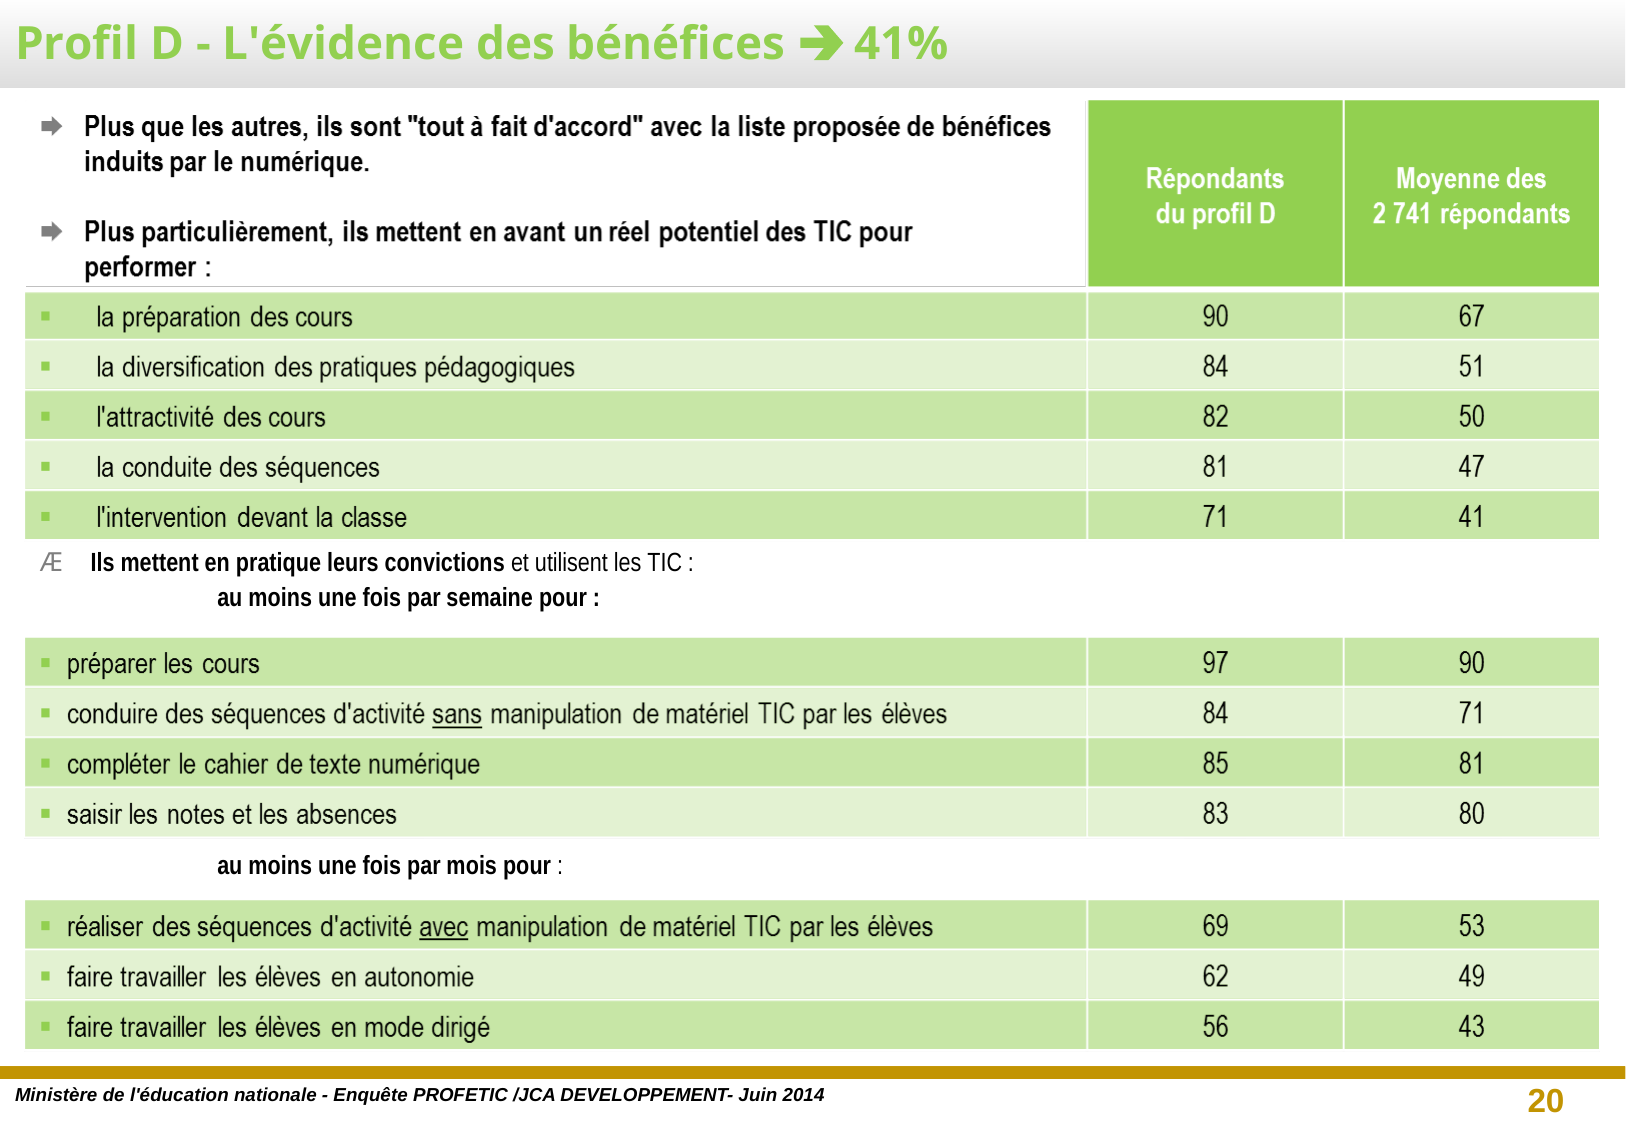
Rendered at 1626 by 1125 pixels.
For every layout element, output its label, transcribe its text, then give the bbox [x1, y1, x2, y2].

list Ils mettent en pratique leurs convictions et utilisent les TIC : au moins une fois par semaine pour : au moins une fois par mois pour : [24, 848, 1175, 888]
picture [24, 98, 1600, 550]
list Ils mettent en pratique leurs convictions et utilisent les TIC : au moins une fois par semaine pour : au moins une fois par mois pour : [24, 550, 1175, 636]
text_box 20 [1512, 1071, 1625, 1125]
text_box Ministère de l'éducation nationale - Enquête PROFETIC /JCA DEVELOPPEMENT- Juin 2014 [0, 1074, 1501, 1125]
picture [24, 637, 1600, 848]
title Profil D - L'évidence des bénéfices  41% [0, 0, 1625, 88]
picture [24, 898, 1600, 1060]
